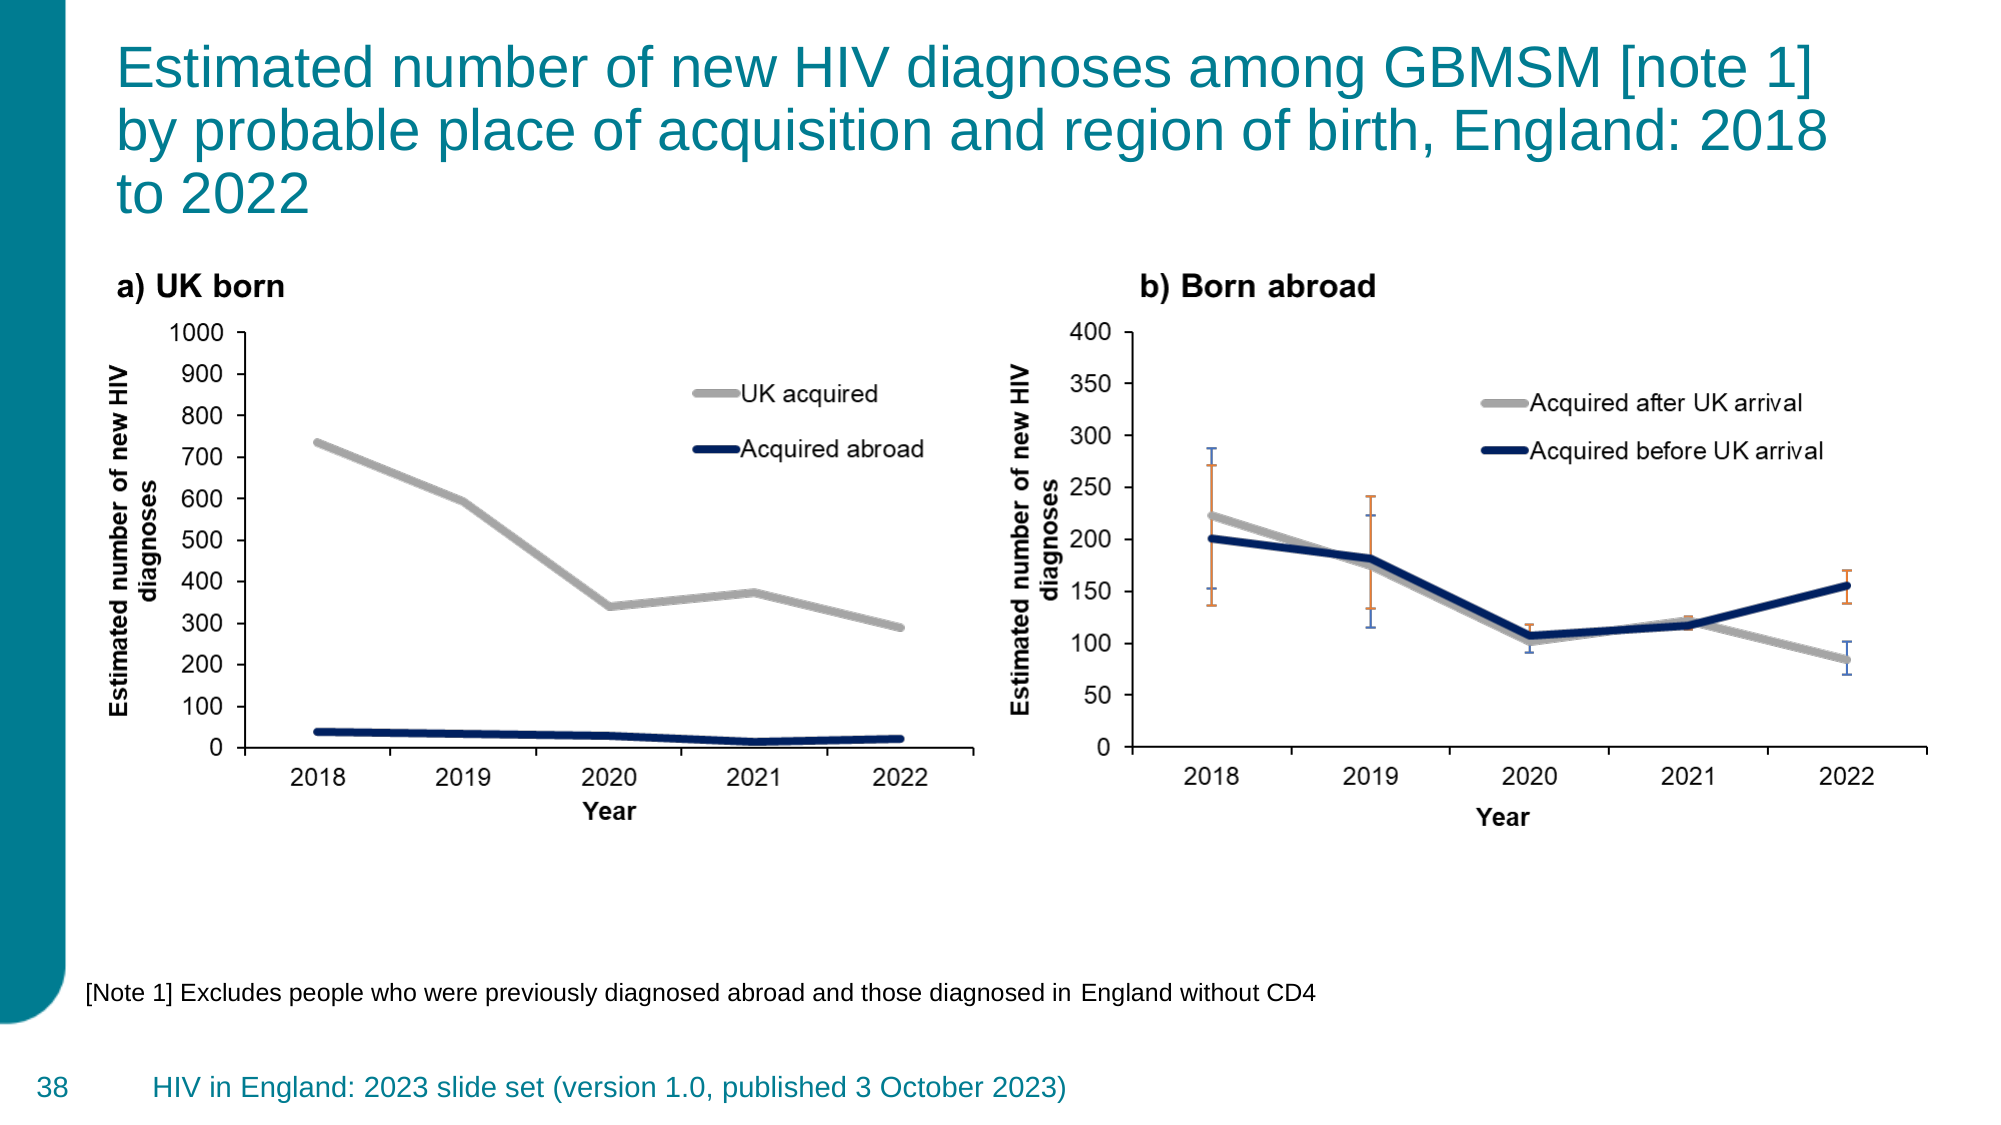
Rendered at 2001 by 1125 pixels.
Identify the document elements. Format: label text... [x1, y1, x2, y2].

text_box HIV in England: 2023 slide set (version 1.0, published 3 October 2023) [137, 1056, 1780, 1116]
title Estimated number of new HIV diagnoses among GBMSM [note 1] by probable place of acquisition and region of birth, England: 2018 to 2022 [101, 29, 1926, 189]
text_box [21, 1056, 120, 1117]
text_box [Note 1] Excludes people who were previously diagnosed abroad and those diagnosed in England without CD4 [70, 969, 1324, 1046]
picture [78, 254, 1949, 905]
